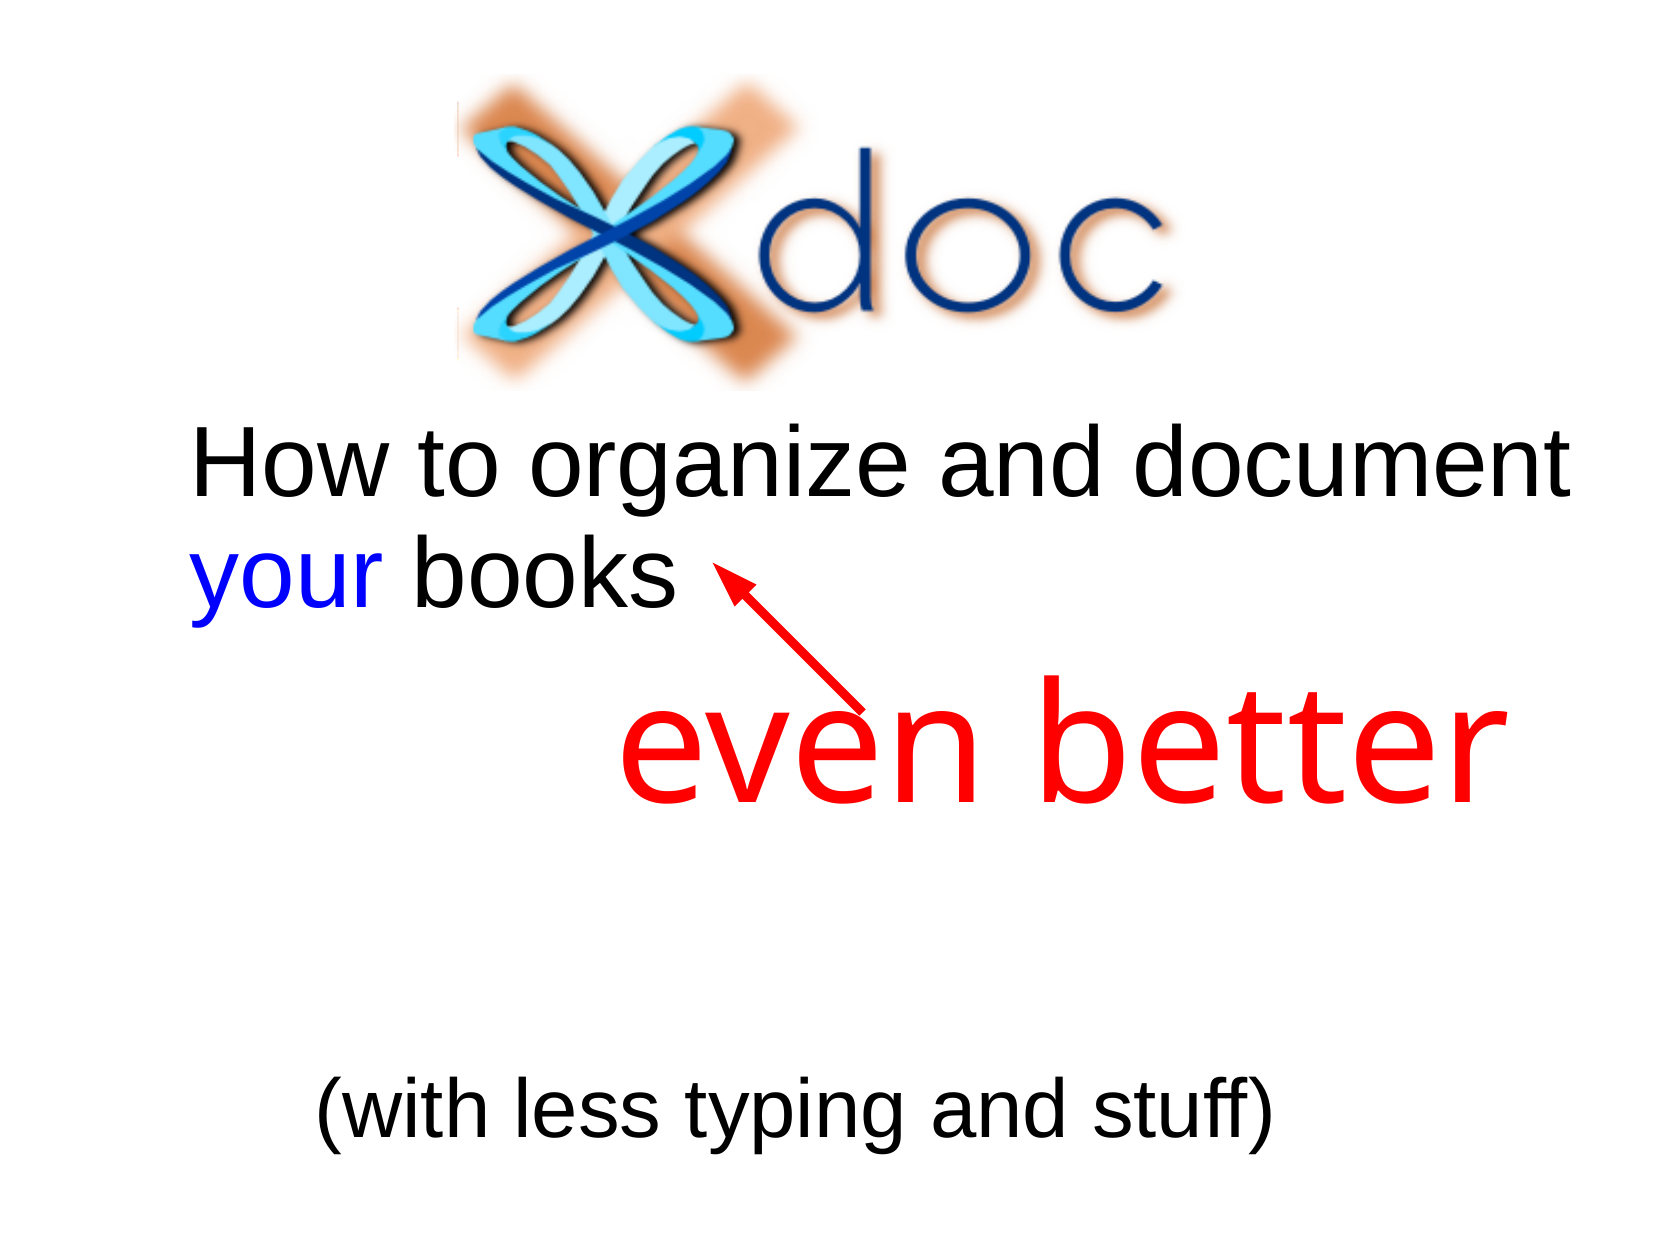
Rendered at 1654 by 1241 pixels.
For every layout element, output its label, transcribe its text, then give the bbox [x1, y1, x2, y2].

picture [454, 74, 1186, 391]
text_box even better [600, 616, 1551, 901]
text_box (with less typing and stuff) [300, 1054, 1292, 1163]
text_box How to organize and document your books [175, 398, 1587, 637]
